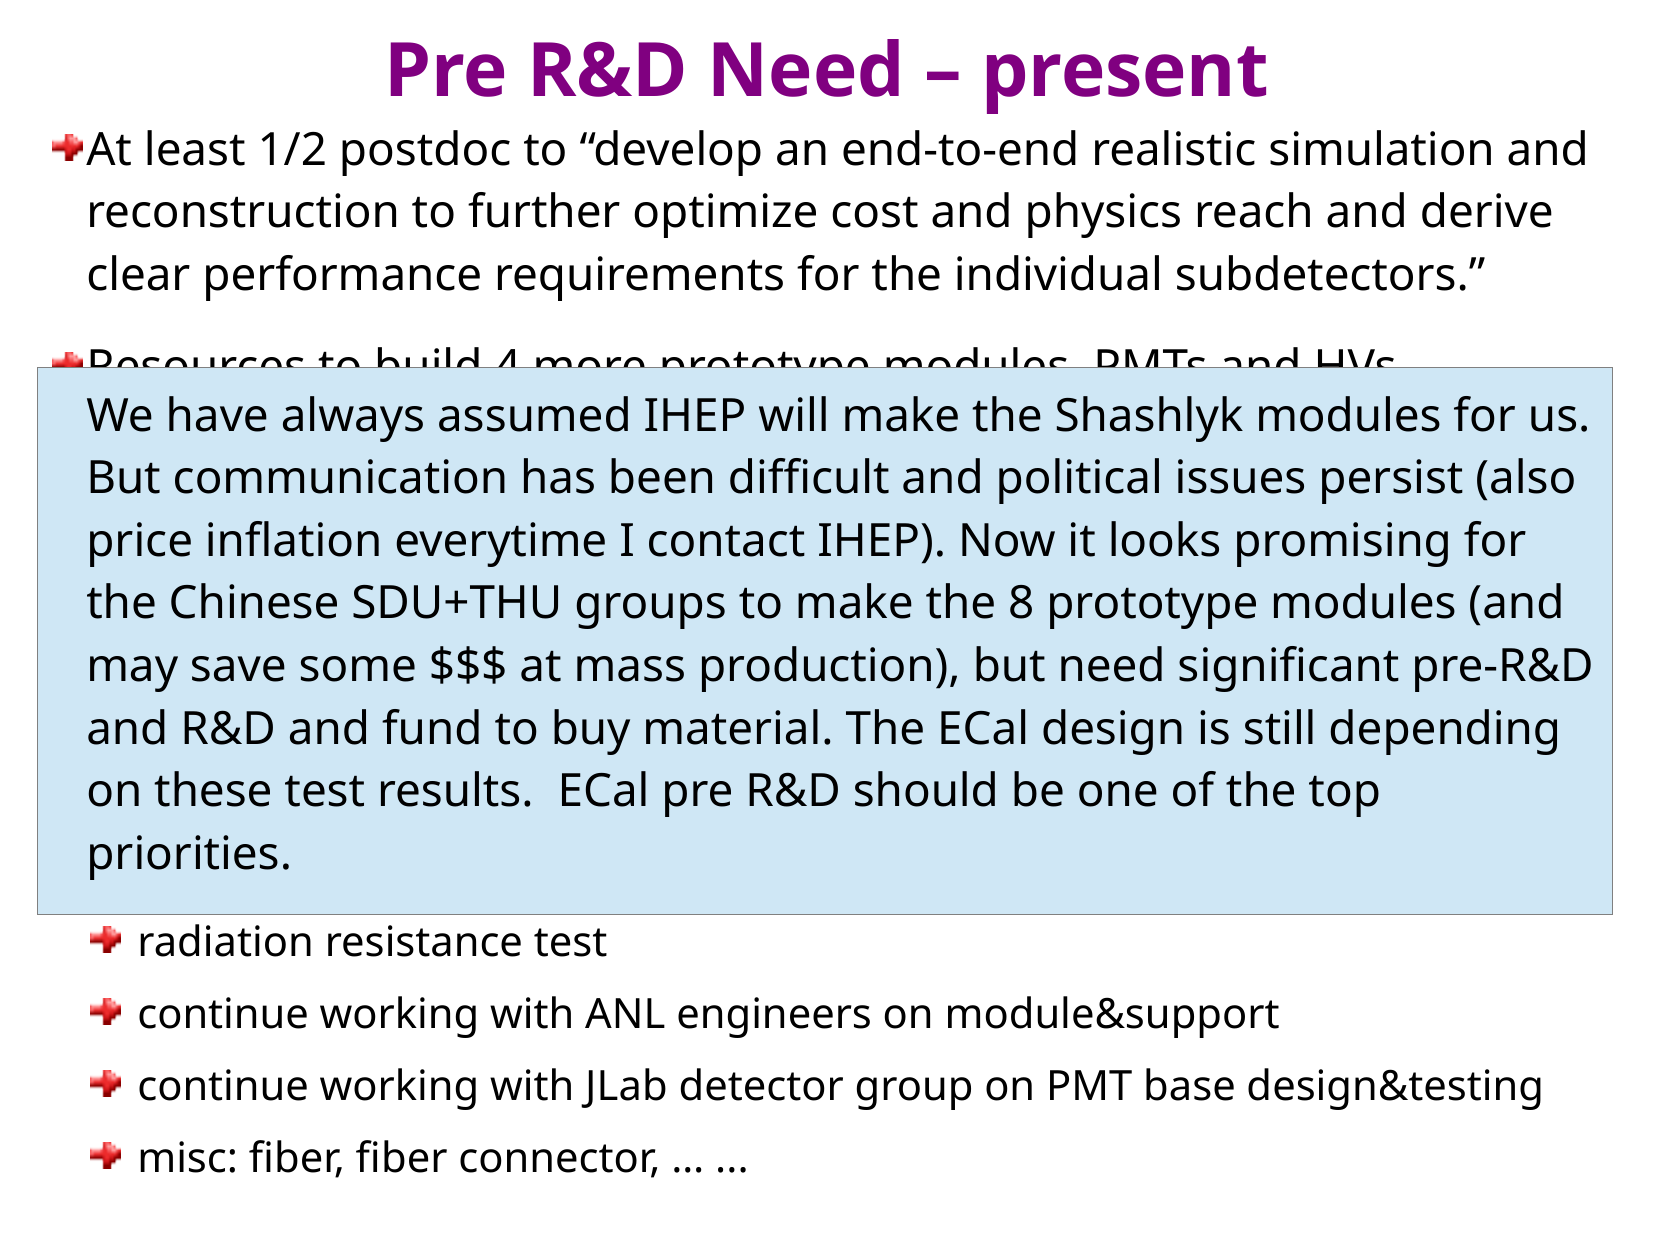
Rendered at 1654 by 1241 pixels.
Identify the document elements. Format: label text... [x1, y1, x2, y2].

text_box [37, 901, 1613, 915]
text_box At least 1/2 postdoc to “develop an end‐to-end realistic simulation and reconstruction to further optimize cost and physics reach and derive clear performance requirements for the individual subdetectors.” Resources to build 4 more prototype modules, PMTs and HVs, combine with the SDU prototypes and conduct in-beam test: construction: $34k material + ($10k-$20k) assembly stand, 1/4 postdoc, 1/2 tech or grad students, 3 summer undergrad. testing: partial postdoc, 1/2 grad student Other items underway and covered by UVa FASPD uniformity test LASPD timing test with GEM radiation resistance test continue working with ANL engineers on module&support continue working with JLab detector group on PMT base design&testing misc: fiber, fiber connector, … ... [37, 108, 1613, 367]
title Pre R&D Need – present [0, 13, 1654, 152]
text_box We have always assumed IHEP will make the Shashlyk modules for us. But communication has been difficult and political issues persist (also price inflation everytime I contact IHEP). Now it looks promising for the Chinese SDU+THU groups to make the 8 prototype modules (and may save some $$$ at mass production), but need significant pre-R&D and R&D and fund to buy material. The ECal design is still depending on these test results. ECal pre R&D should be one of the top priorities. [37, 375, 1613, 901]
text_box At least 1/2 postdoc to “develop an end‐to-end realistic simulation and reconstruction to further optimize cost and physics reach and derive clear performance requirements for the individual subdetectors.” Resources to build 4 more prototype modules, PMTs and HVs, combine with the SDU prototypes and conduct in-beam test: construction: $34k material + ($10k-$20k) assembly stand, 1/4 postdoc, 1/2 tech or grad students, 3 summer undergrad. testing: partial postdoc, 1/2 grad student Other items underway and covered by UVa FASPD uniformity test LASPD timing test with GEM radiation resistance test continue working with ANL engineers on module&support continue working with JLab detector group on PMT base design&testing misc: fiber, fiber connector, … ... [37, 915, 1613, 1211]
text_box [37, 367, 1613, 375]
